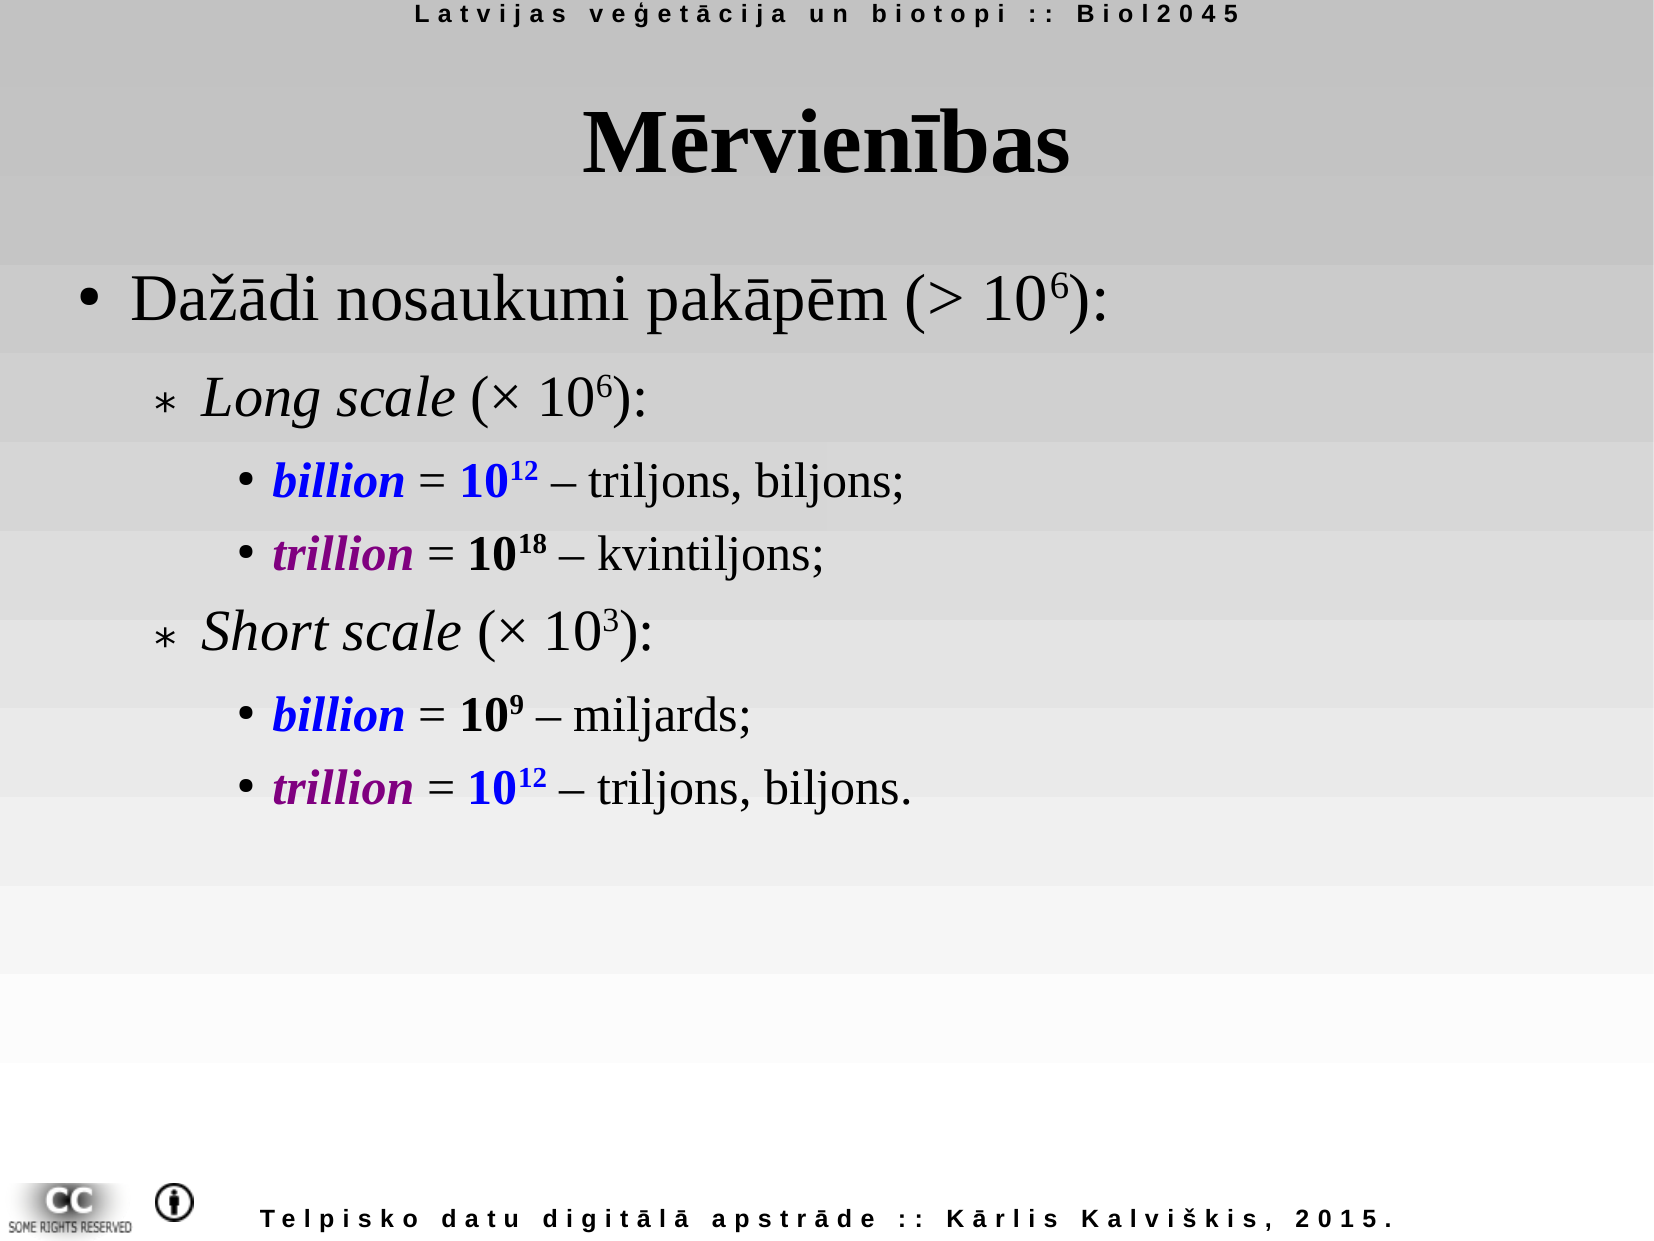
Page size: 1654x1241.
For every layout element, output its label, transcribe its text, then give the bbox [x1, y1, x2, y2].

title Mērvienības [59, 37, 1596, 246]
list Dažādi nosaukumi pakāpēm (> 106): Long scale (× 106): billion = 1012 – triljons, biljons; trillion = 1018 – kvintiljons; Short scale (× 103): billion = 109 – miljards; trillion = 1012 – triljons, biljons. [59, 261, 1596, 1175]
picture [0, 0, 1654, 1241]
